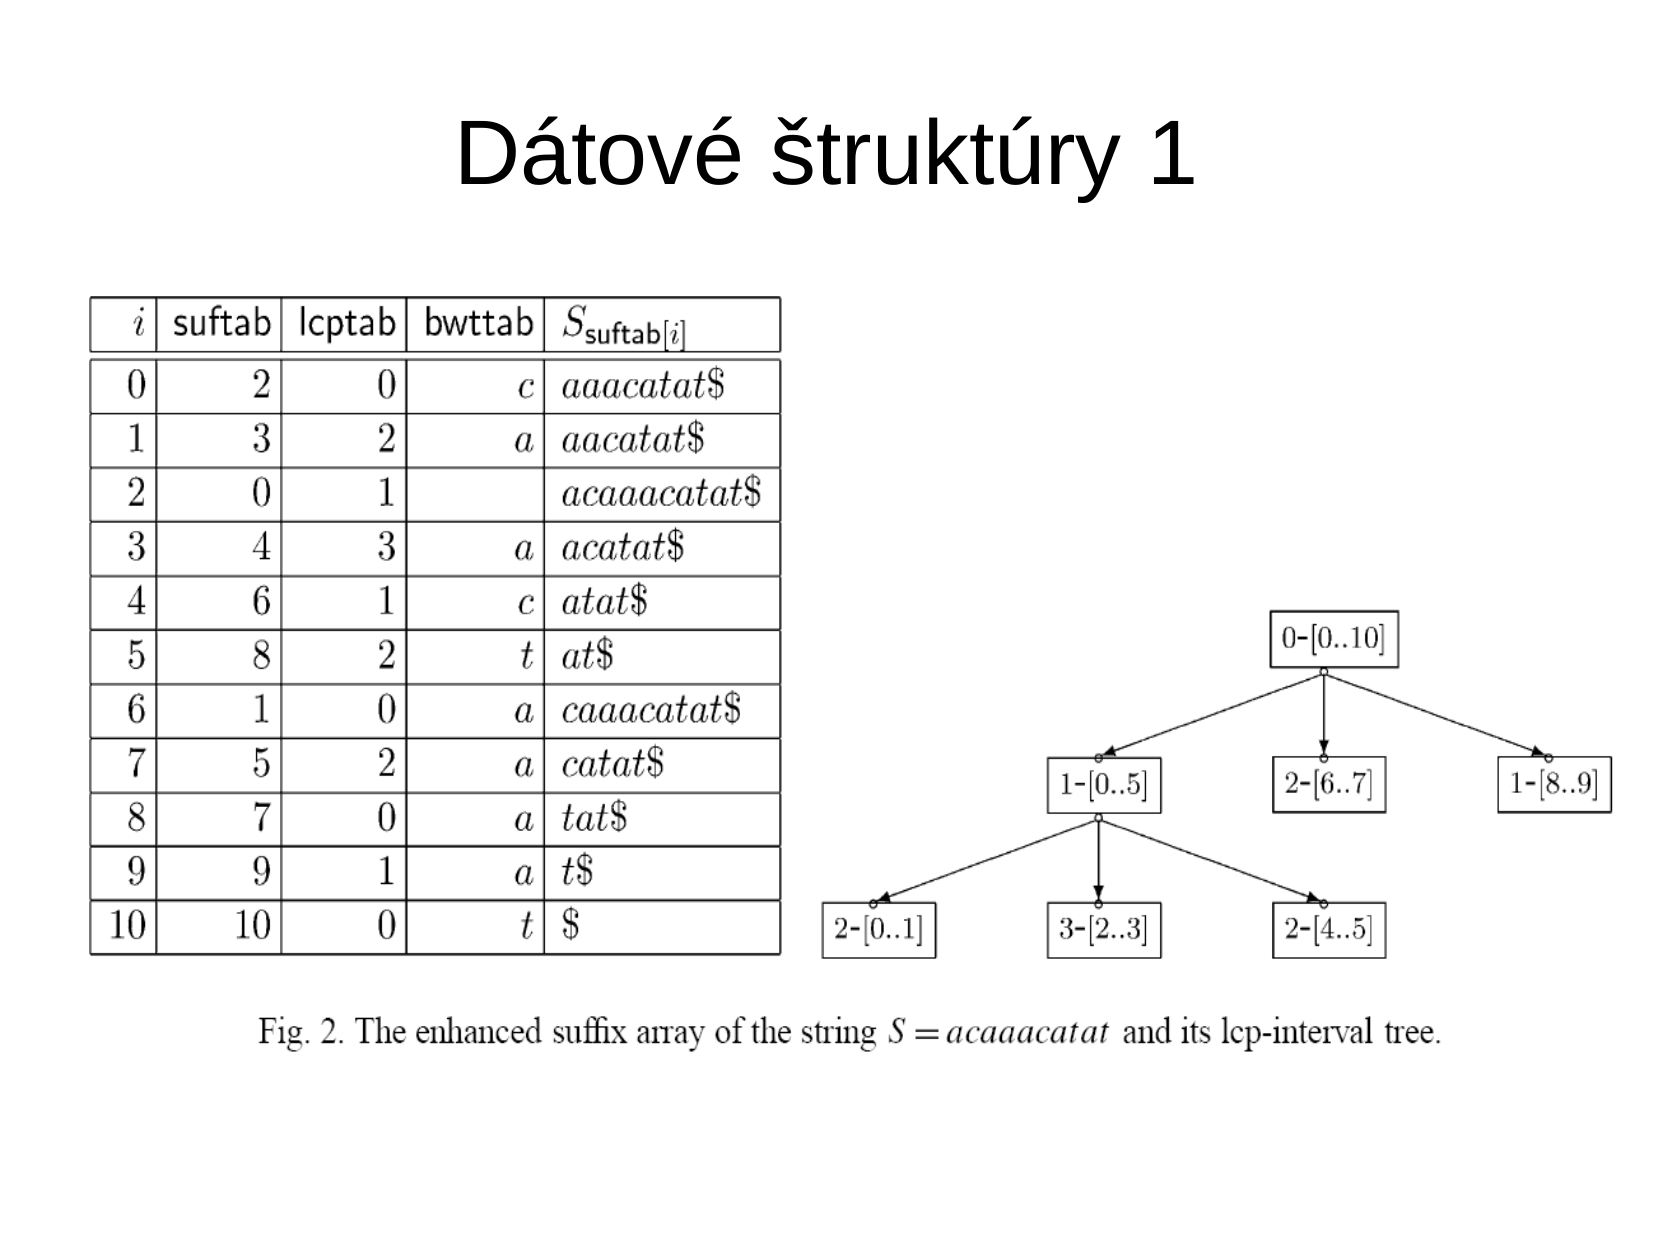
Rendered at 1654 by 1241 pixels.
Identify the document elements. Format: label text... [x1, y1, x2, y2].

picture [88, 295, 1625, 1063]
title Dátové štruktúry 1 [82, 49, 1571, 257]
